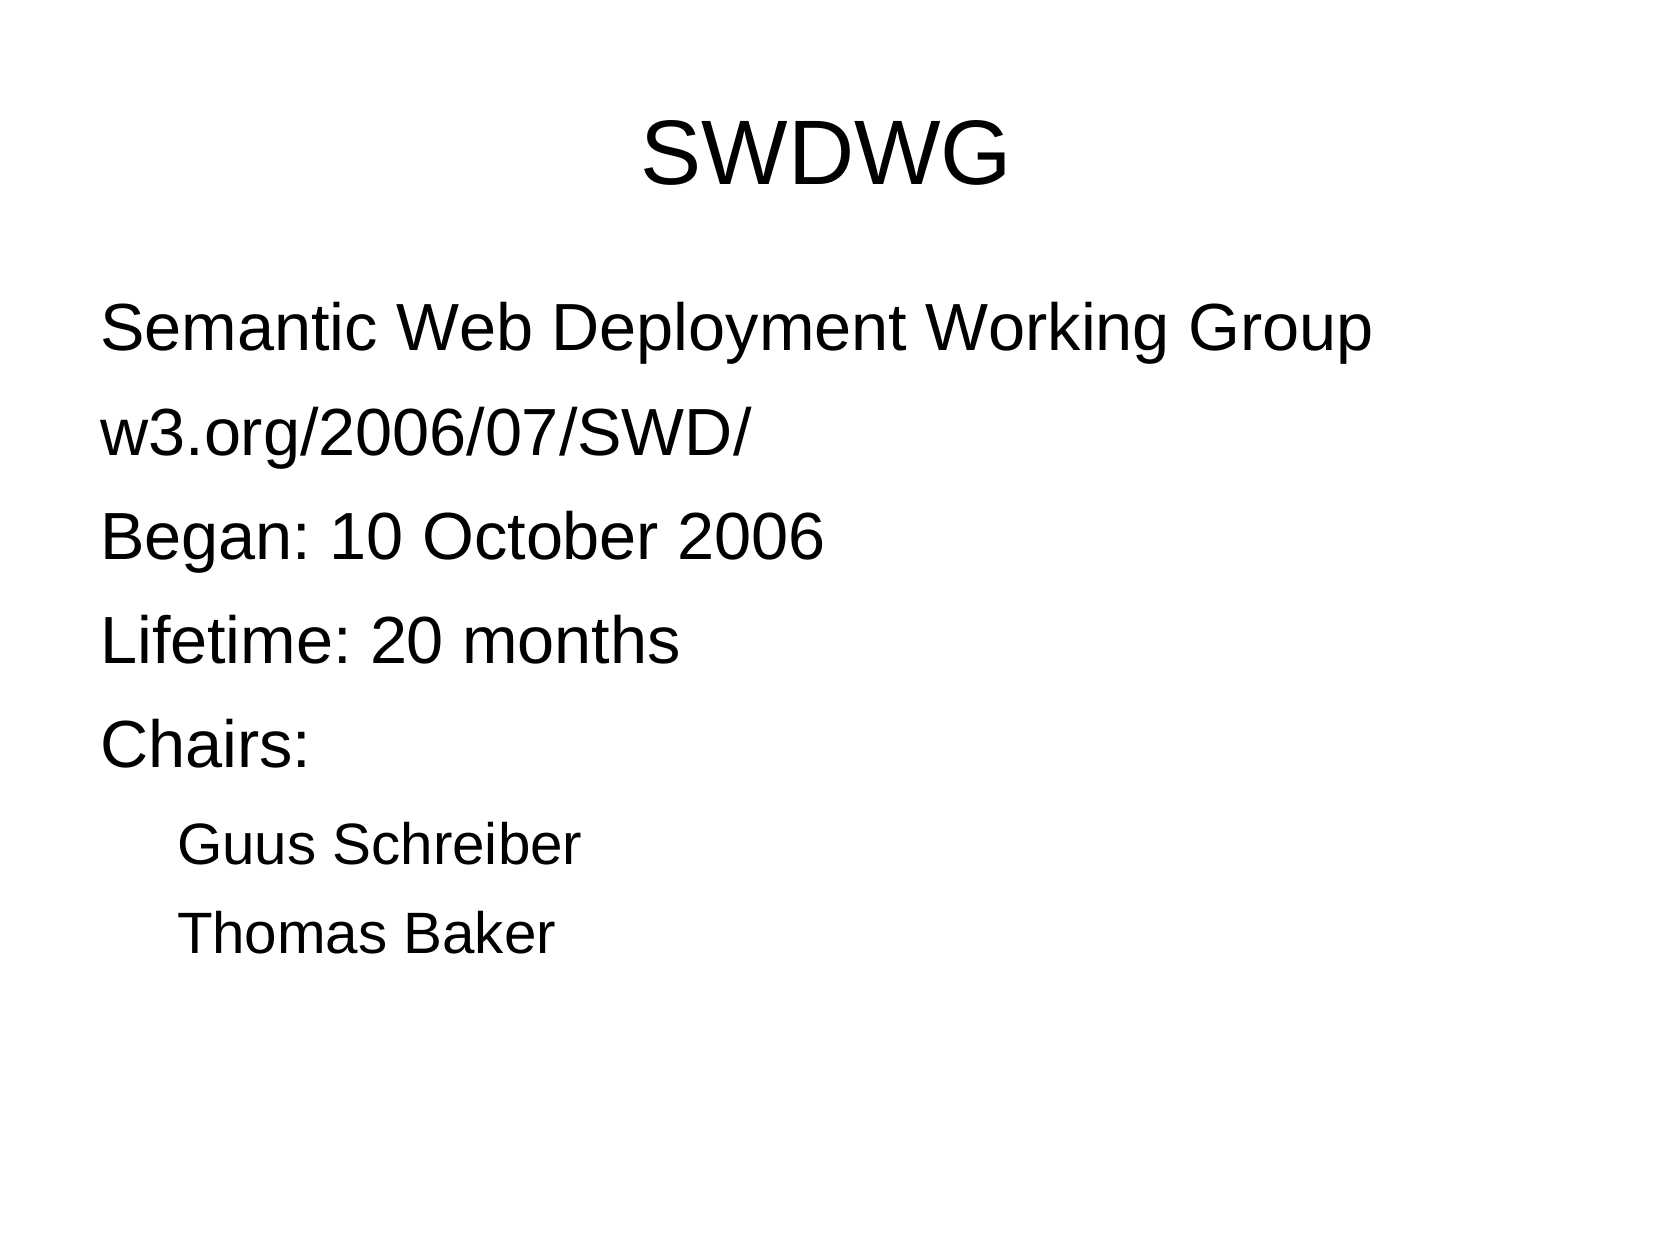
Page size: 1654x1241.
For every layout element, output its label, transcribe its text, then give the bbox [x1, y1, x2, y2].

title SWDWG [82, 49, 1571, 257]
list Semantic Web Deployment Working Group w3.org/2006/07/SWD/ Began: 10 October 2006 Lifetime: 20 months Chairs: Guus Schreiber Thomas Baker [82, 290, 1571, 1109]
